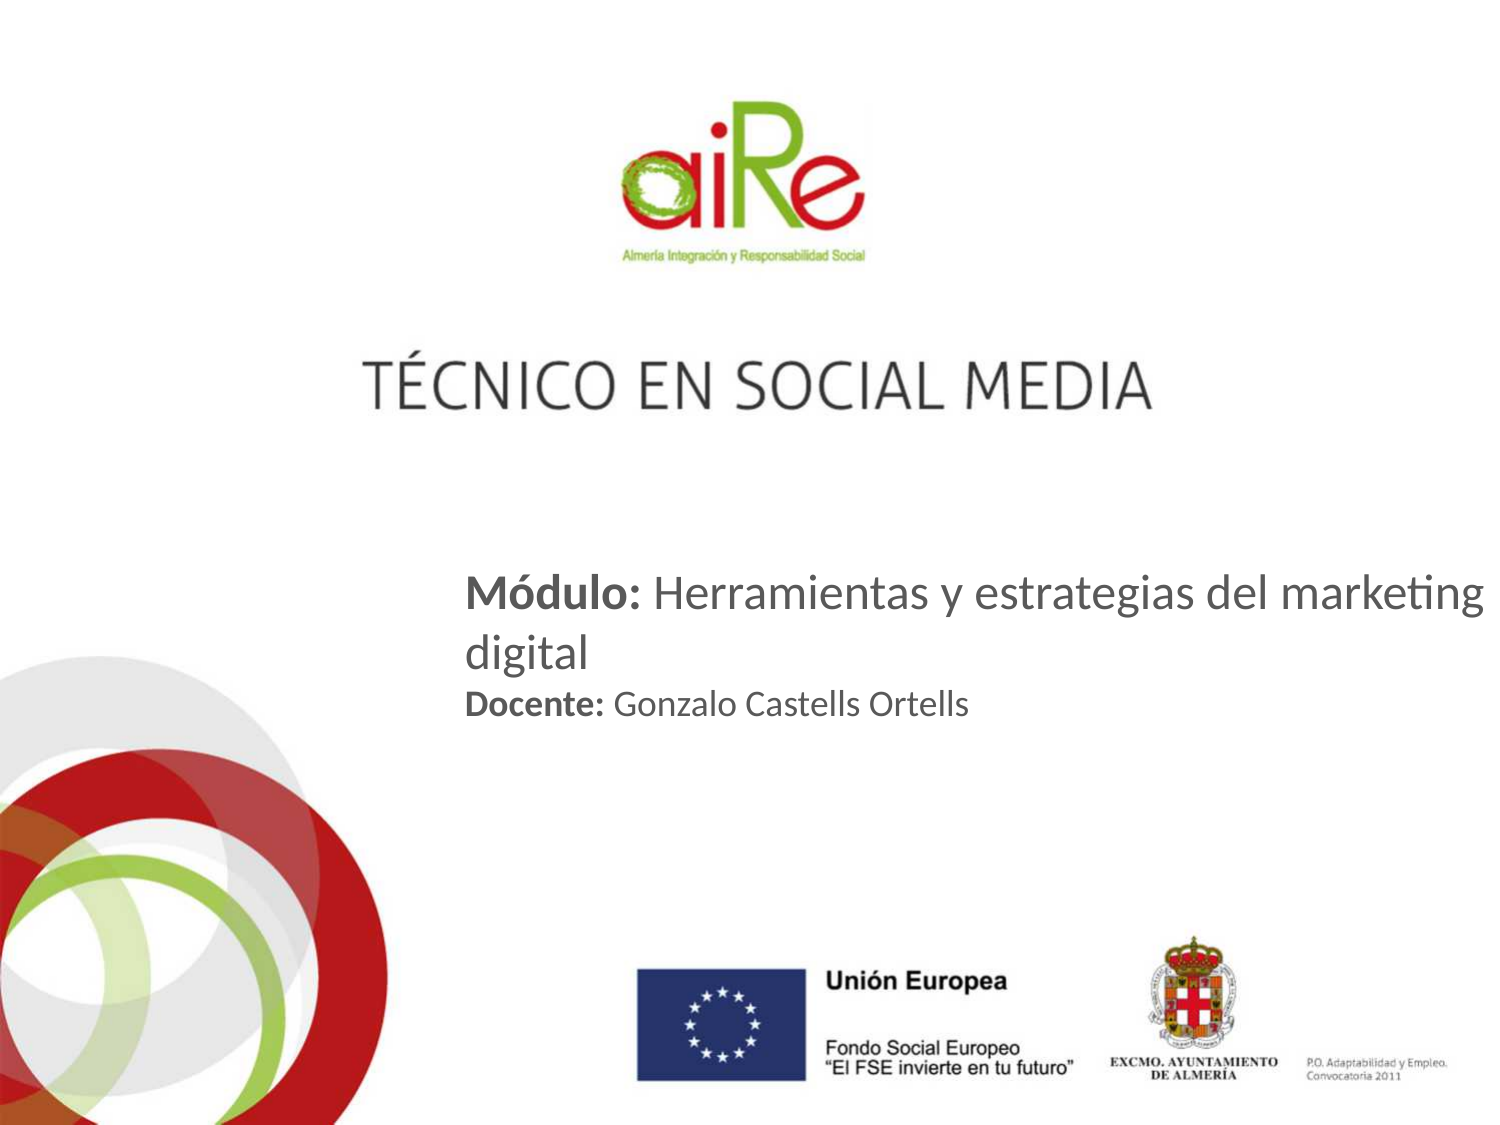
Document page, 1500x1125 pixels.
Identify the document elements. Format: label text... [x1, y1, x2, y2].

subtitle Módulo: Herramientas y estrategias del marketing digital Docente: Gonzalo Castells Ortells [450, 551, 1500, 840]
picture [0, 0, 1500, 1125]
